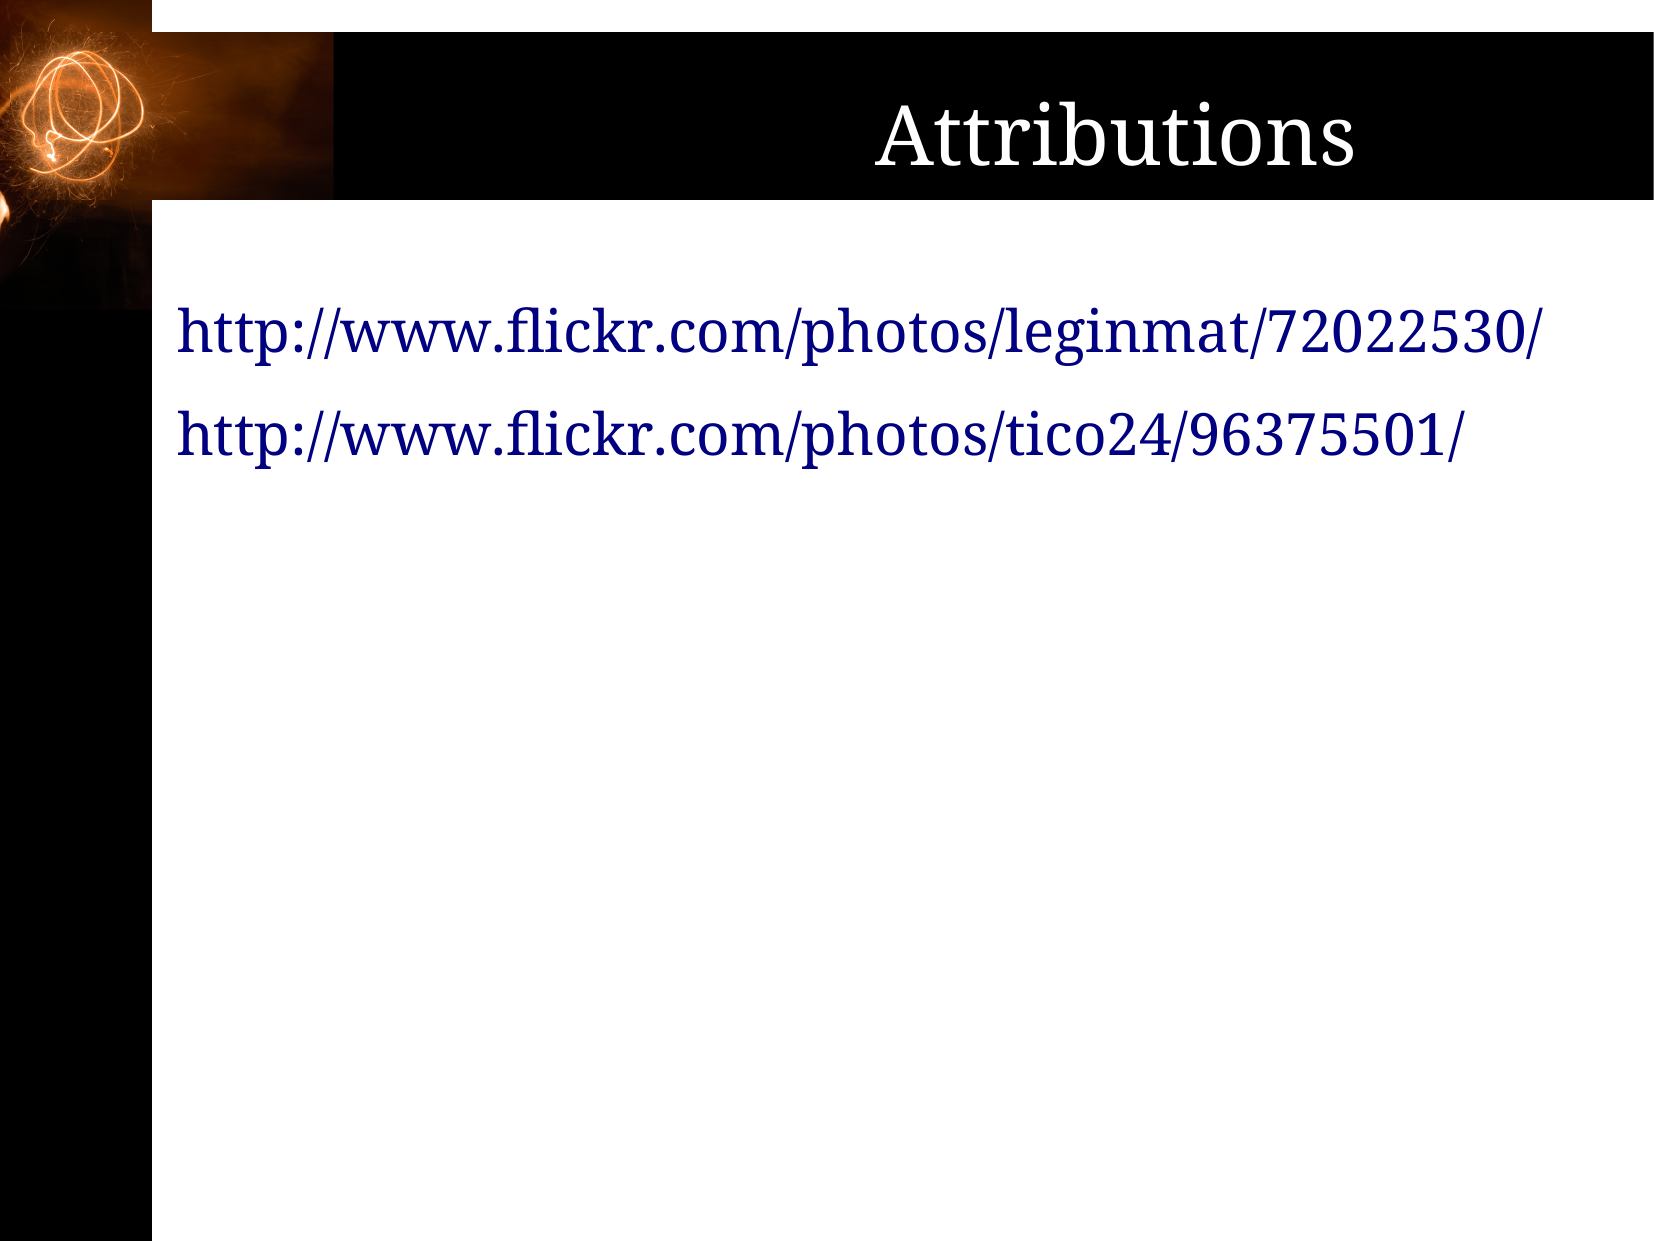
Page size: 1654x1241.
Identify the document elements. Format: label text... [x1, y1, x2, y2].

picture [0, 0, 372, 1241]
title Attributions [372, 29, 1654, 237]
list http://www.flickr.com/photos/leginmat/72022530/ http://www.flickr.com/photos/tico24/96375501/ [82, 290, 1571, 1109]
